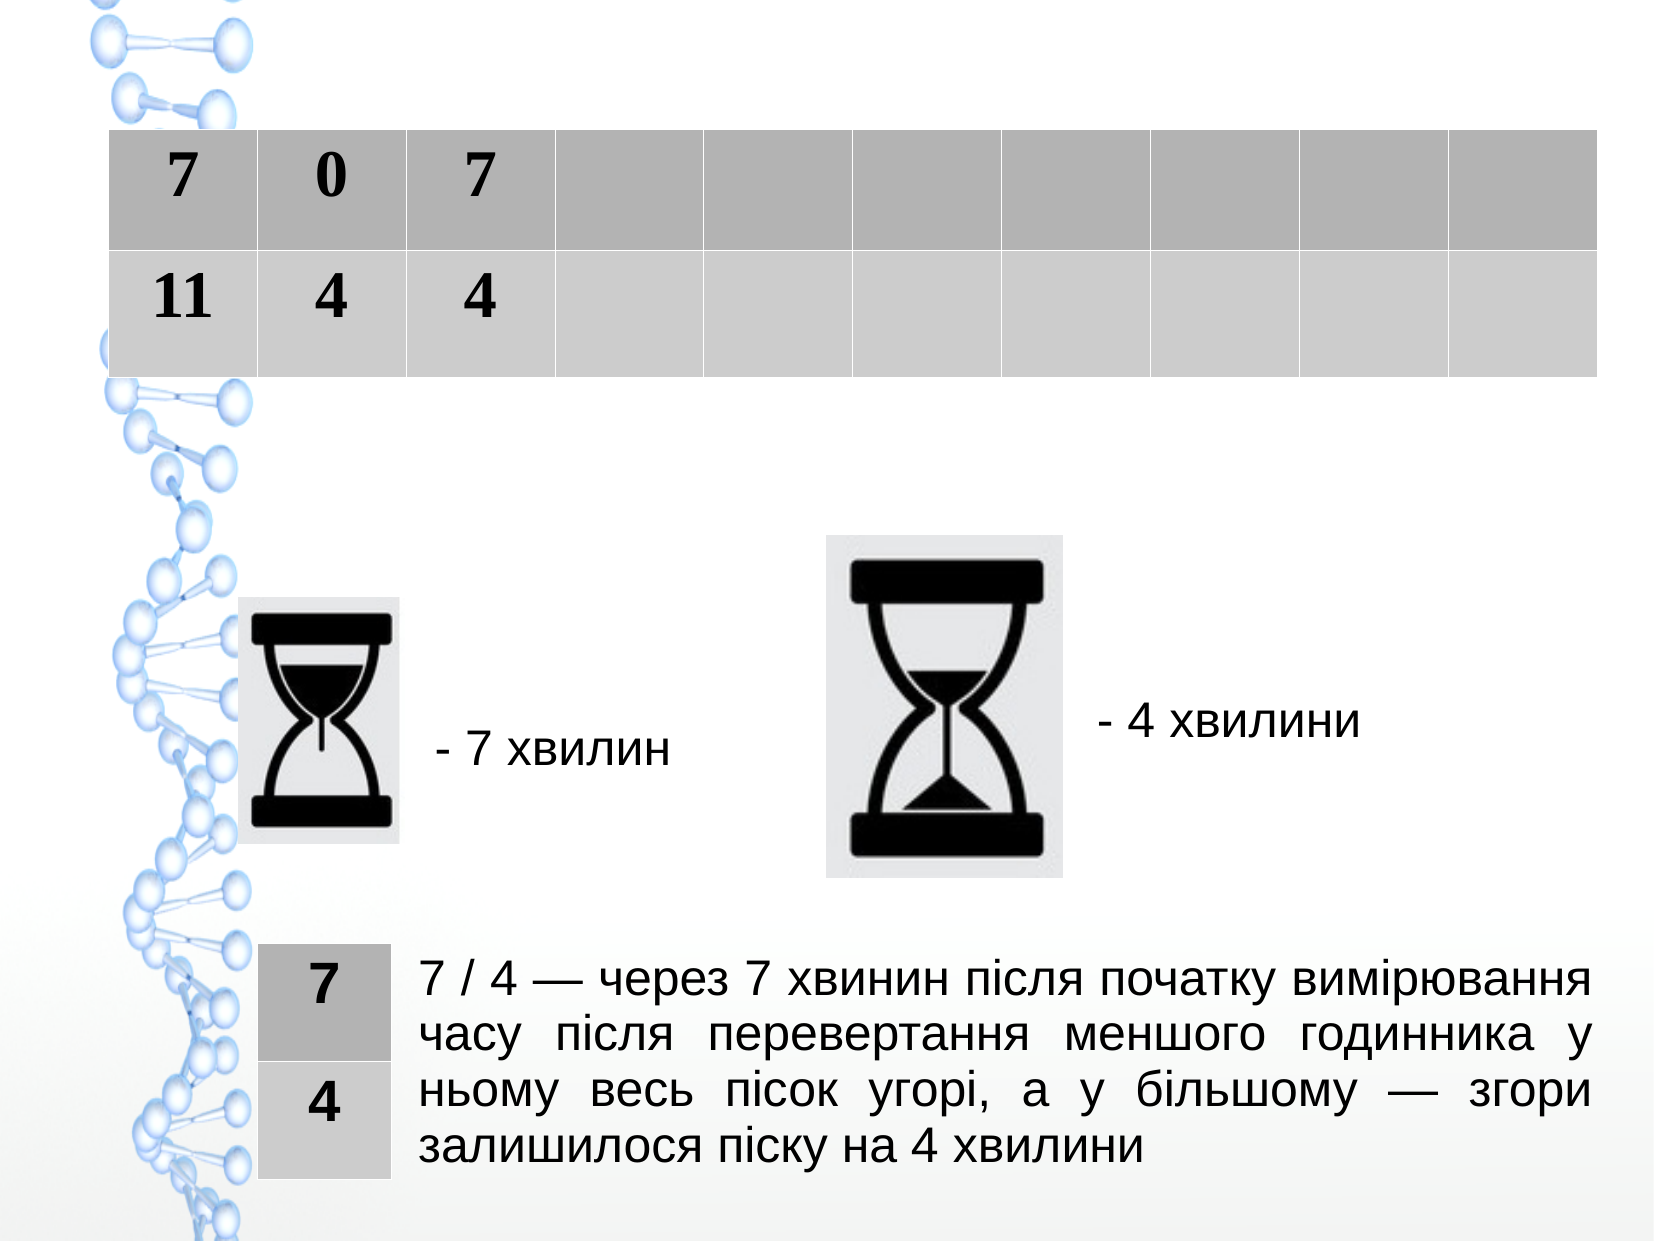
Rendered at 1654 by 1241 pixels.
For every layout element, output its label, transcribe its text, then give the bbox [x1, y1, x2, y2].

table_cell 4 [407, 251, 555, 377]
table_header [853, 130, 1001, 250]
table_header [1002, 130, 1150, 250]
table_cell [1151, 251, 1299, 377]
table_header [704, 130, 852, 250]
table_header [1151, 130, 1299, 250]
table_cell [1300, 251, 1448, 377]
table_header [1449, 130, 1597, 250]
table_header 7 [258, 944, 391, 1061]
text_box 7 / 4 — через 7 хвинин після початку вимірювання часу після перевертання меншого годинника у ньому весь пісок угорі, а у більшому — згори залишилося піску на 4 хвилини [403, 942, 1608, 1237]
table_cell [1449, 251, 1597, 377]
picture [0, 0, 1654, 1241]
table_cell 4 [258, 1062, 391, 1179]
table_cell [853, 251, 1001, 377]
table_header [556, 130, 703, 250]
table_header [1300, 130, 1448, 250]
table_header 0 [258, 130, 406, 250]
table_cell [704, 251, 852, 377]
table_cell [1002, 251, 1150, 377]
table_cell 11 [109, 251, 257, 377]
table_header 7 [109, 130, 257, 250]
table_cell 4 [258, 251, 406, 377]
text_box - 7 хвилин [419, 712, 687, 784]
table_cell [556, 251, 703, 377]
text_box - 4 хвилини [1082, 685, 1378, 812]
table_header 7 [407, 130, 555, 250]
